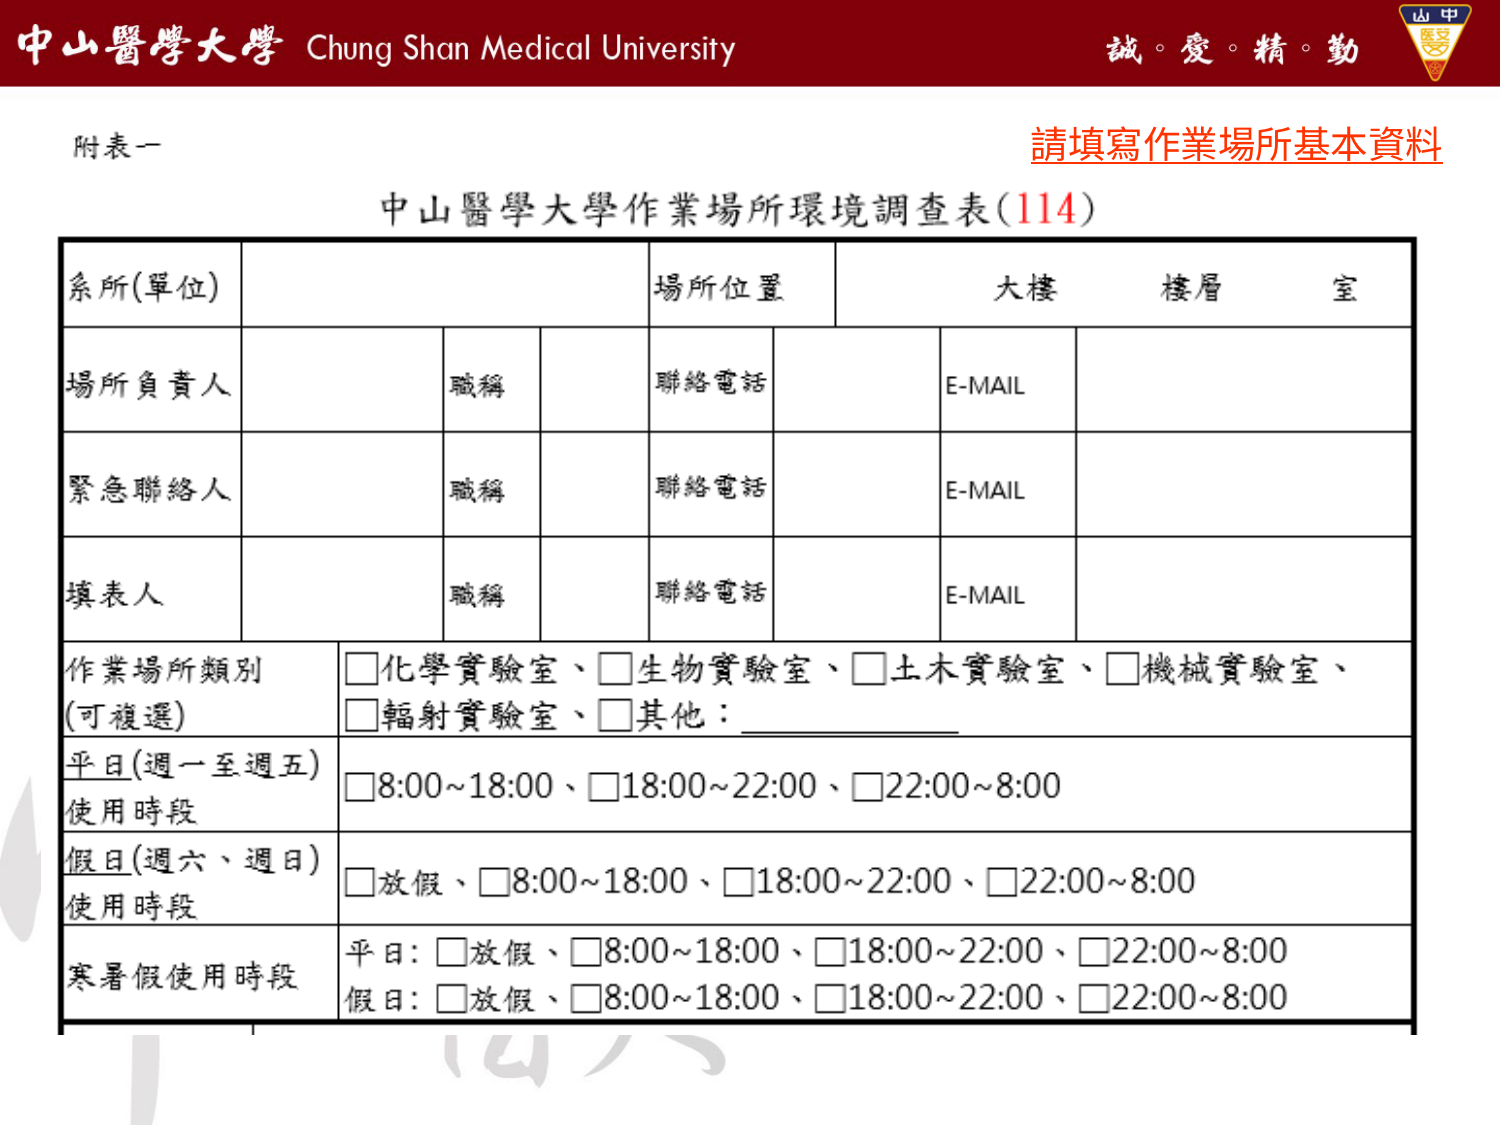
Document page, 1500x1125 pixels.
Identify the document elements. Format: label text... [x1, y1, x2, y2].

text_box 請填寫作業場所基本資料 [1015, 113, 1500, 175]
picture [41, 113, 1427, 1035]
